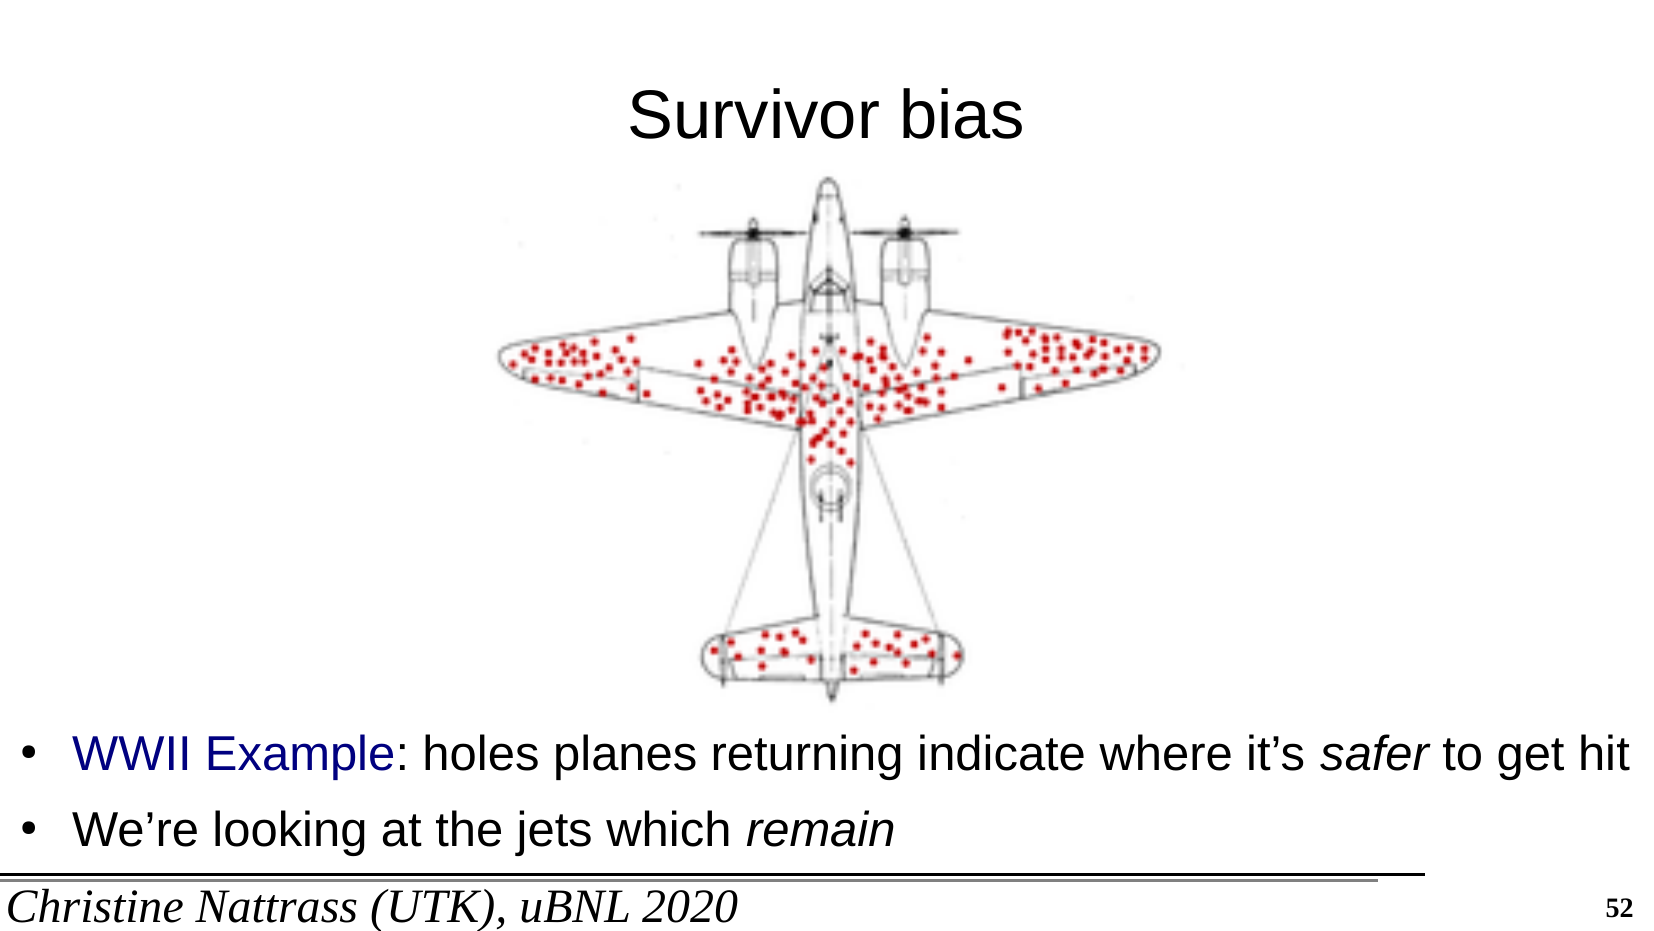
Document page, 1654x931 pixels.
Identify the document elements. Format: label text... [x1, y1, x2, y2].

title Survivor bias [82, 37, 1571, 193]
list WWII Example: holes planes returning indicate where it’s safer to get hit We’re looking at the jets which remain [2, 725, 1642, 911]
picture [462, 158, 1206, 713]
